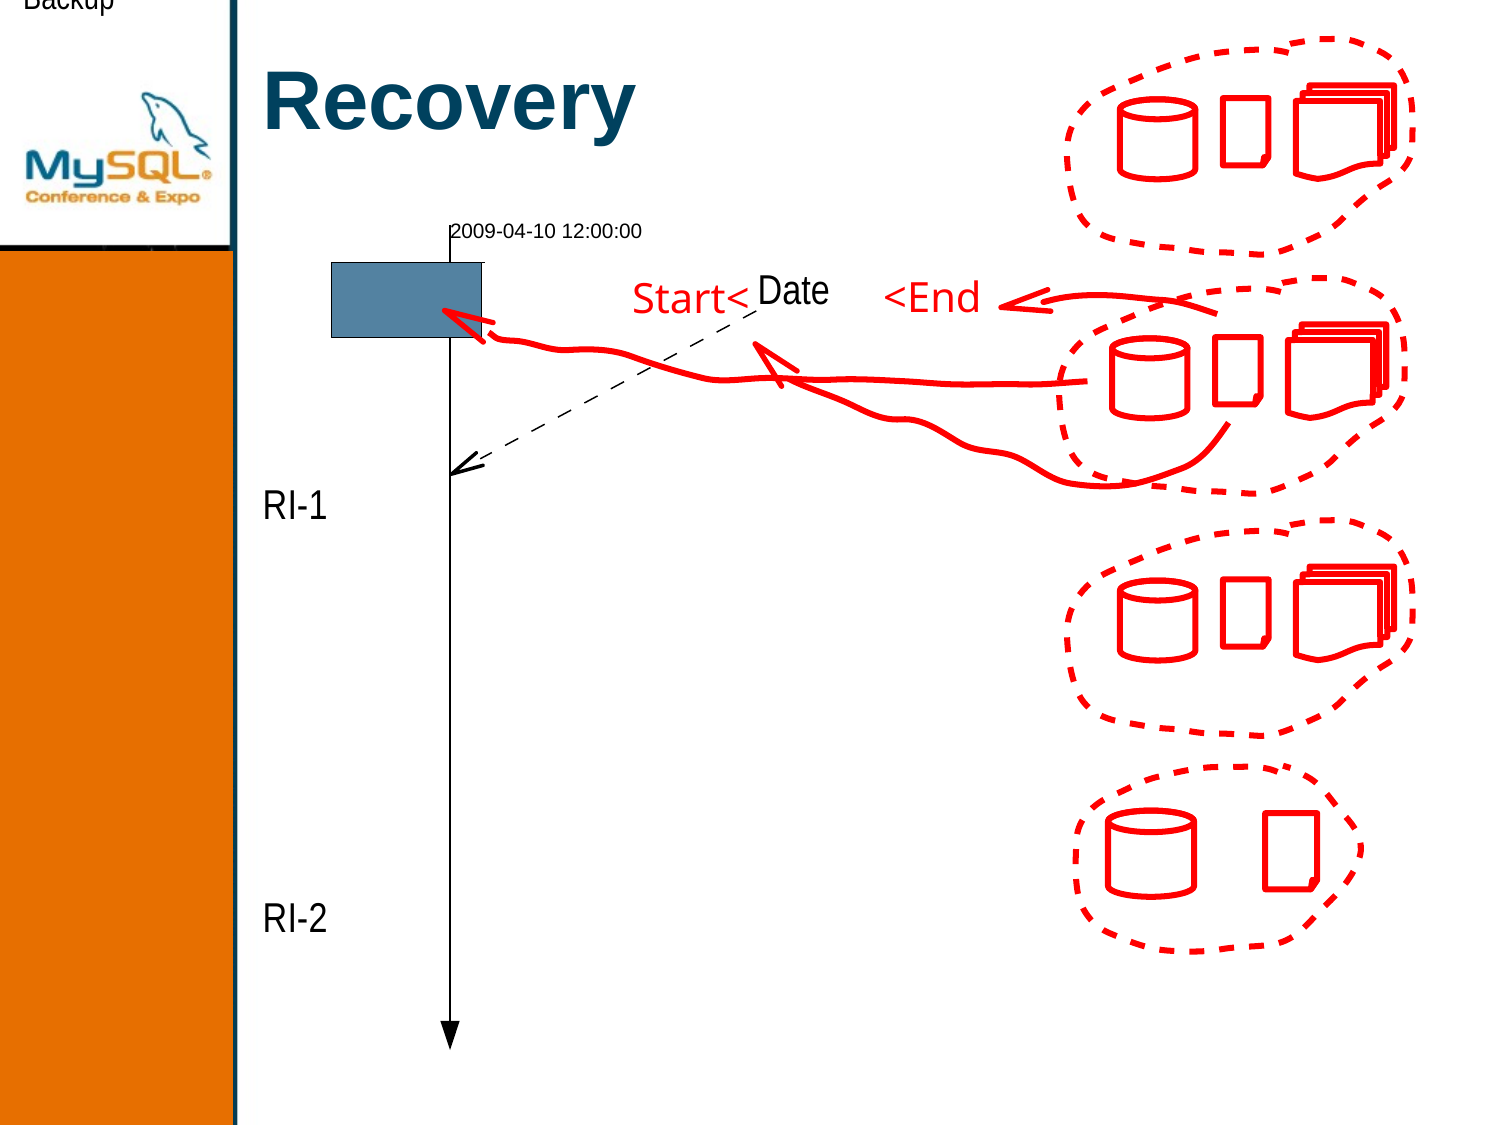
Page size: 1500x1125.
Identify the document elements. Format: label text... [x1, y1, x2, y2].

text_box 2009-04-10 12:00:00 [450, 222, 643, 246]
picture [0, 0, 233, 1125]
picture [87, 1, 94, 7]
text_box RI-2 [262, 900, 328, 948]
picture [28, 1, 37, 7]
text_box [331, 262, 482, 338]
picture [45, 1, 52, 7]
picture [237, 0, 1500, 1125]
title Recovery [262, 7, 1410, 195]
text_box Start< [632, 275, 742, 328]
text_box <End [883, 273, 975, 326]
text_box Date [757, 271, 831, 320]
picture [103, 1, 110, 7]
text_box [460, 318, 482, 336]
text_box RI-1 [262, 487, 328, 535]
